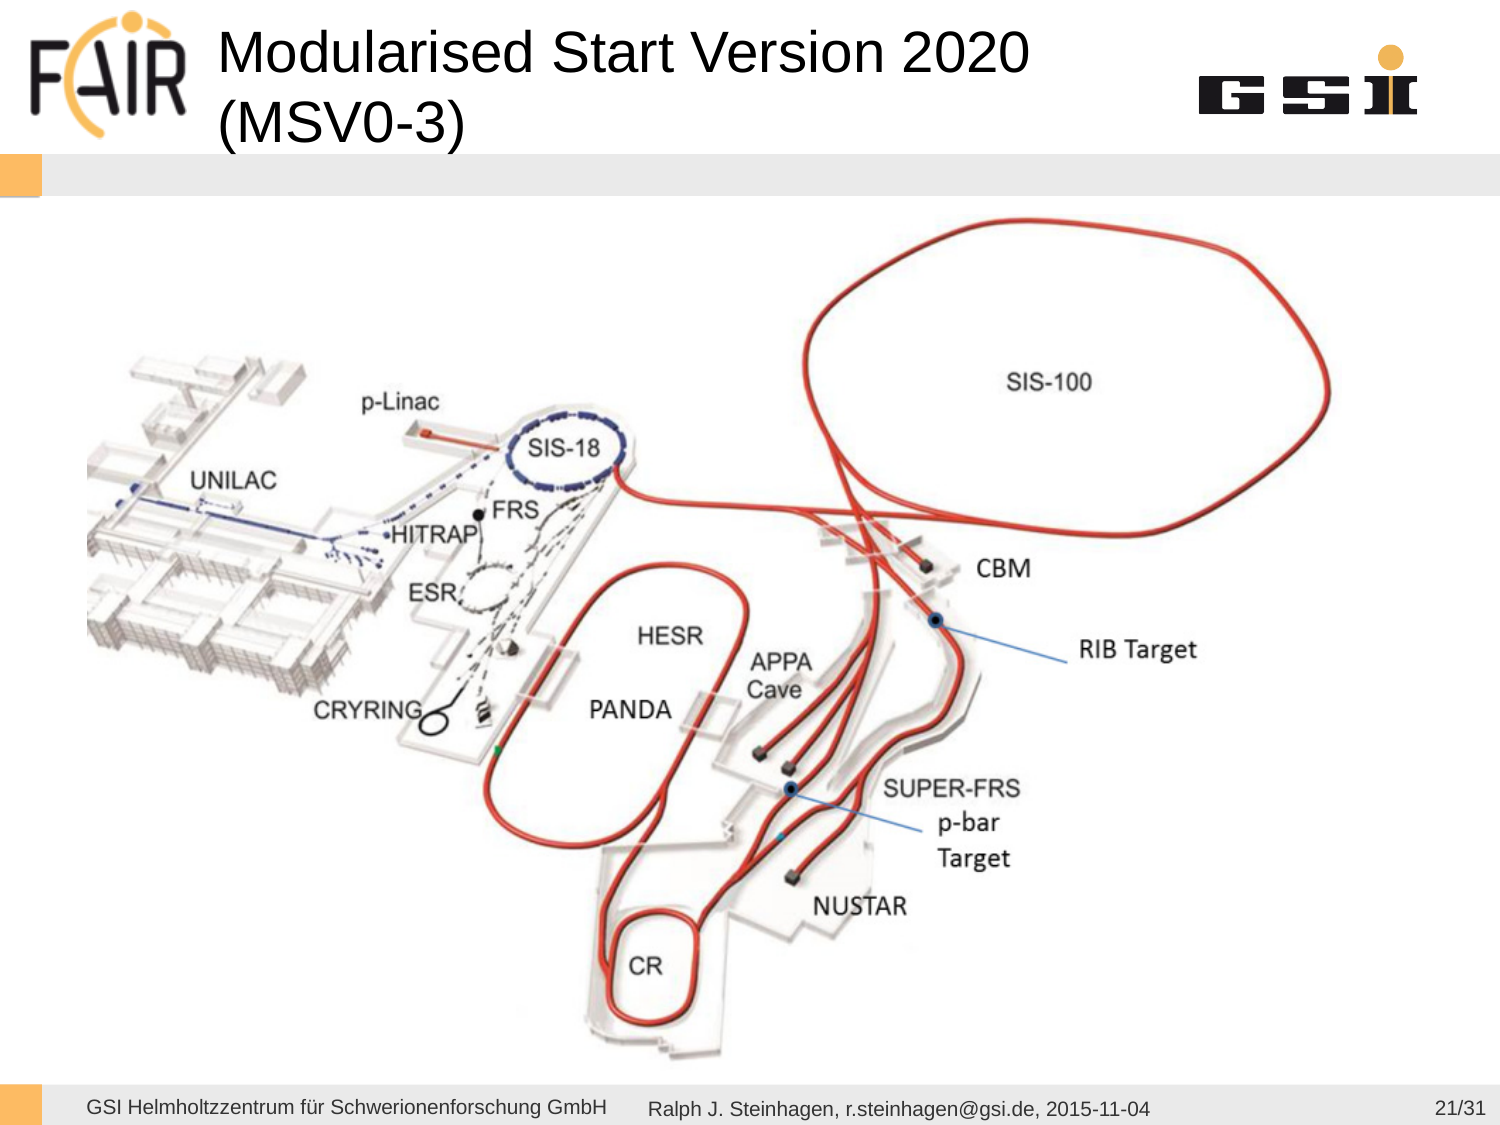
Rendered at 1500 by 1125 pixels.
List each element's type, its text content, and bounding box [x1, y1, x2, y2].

picture [1197, 42, 1419, 117]
text_box Modularised Start Version 2020 (MSV0-3) [217, 20, 1177, 147]
picture [87, 214, 1342, 1075]
picture [30, 9, 187, 141]
